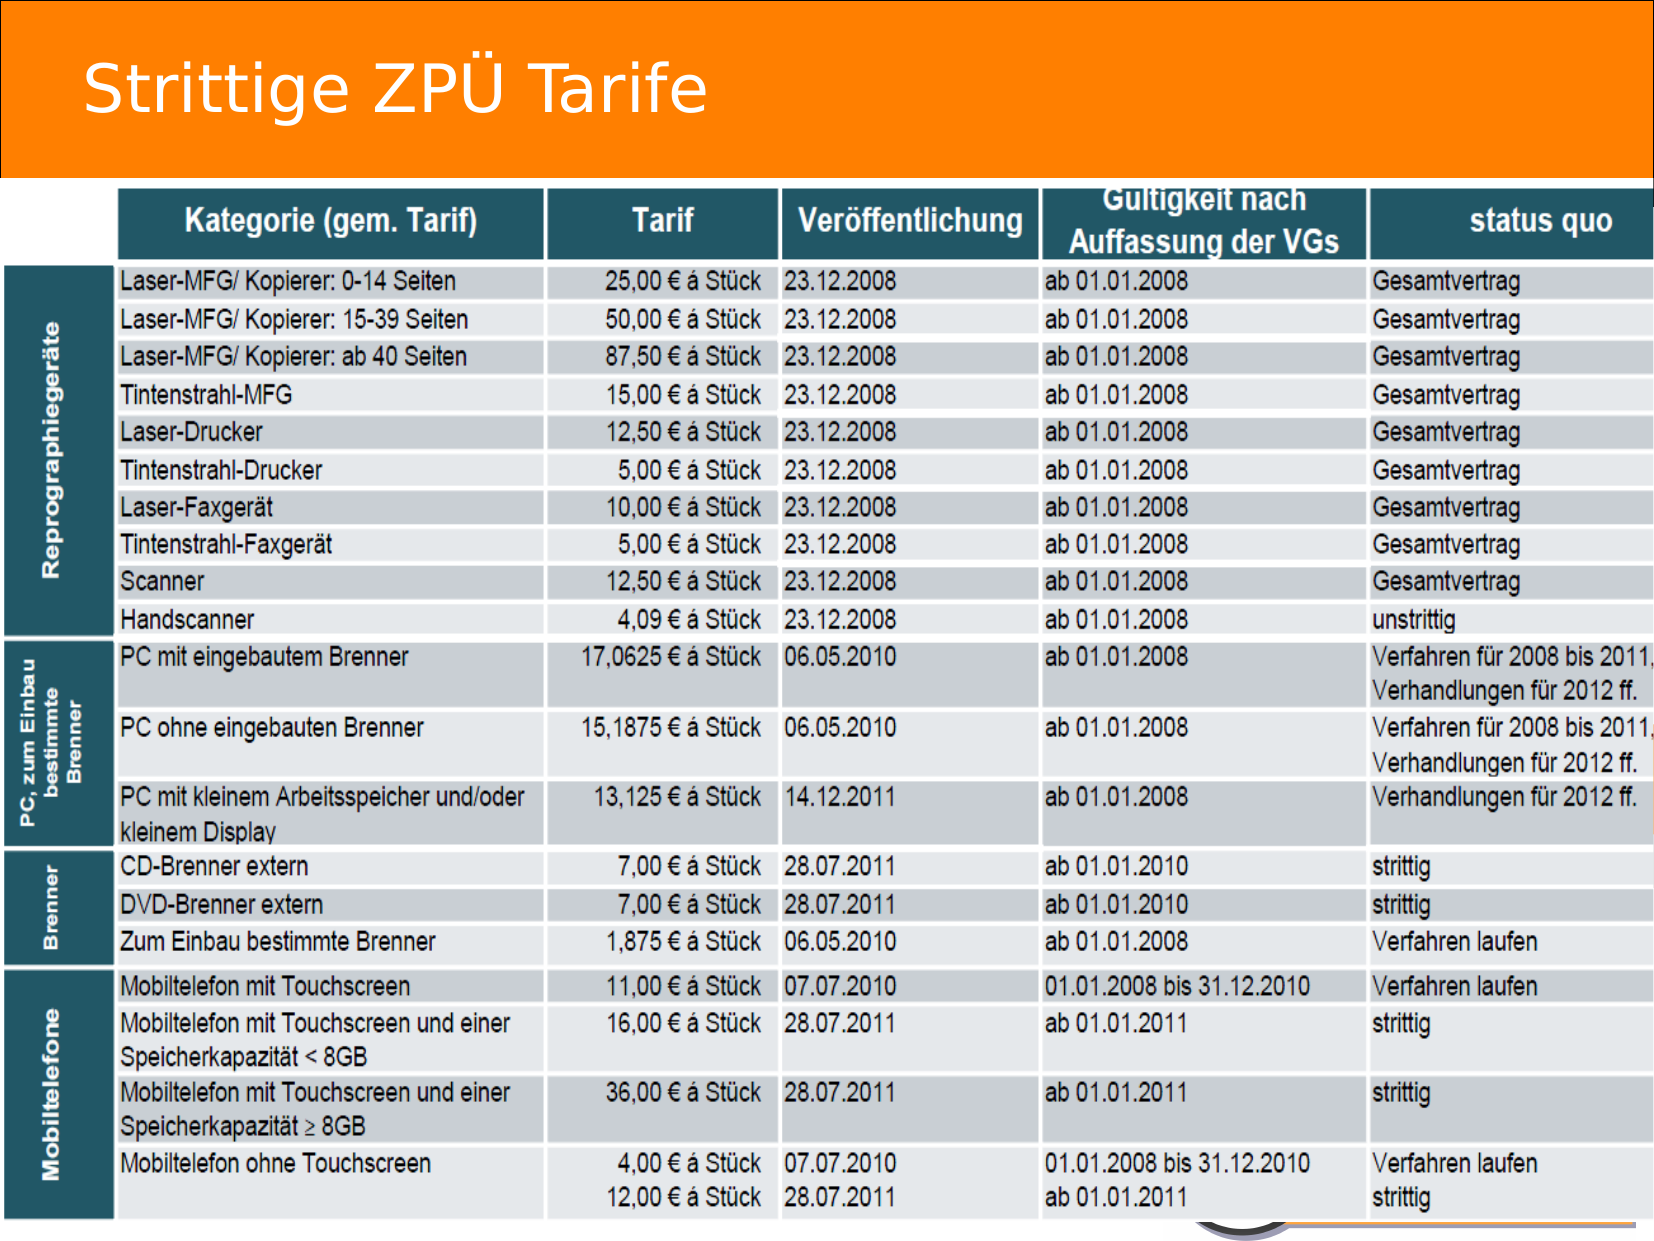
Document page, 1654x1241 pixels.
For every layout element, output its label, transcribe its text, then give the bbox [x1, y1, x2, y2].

title Strittige ZPÜ Tarife [82, 33, 1571, 147]
picture [0, 178, 1654, 1241]
